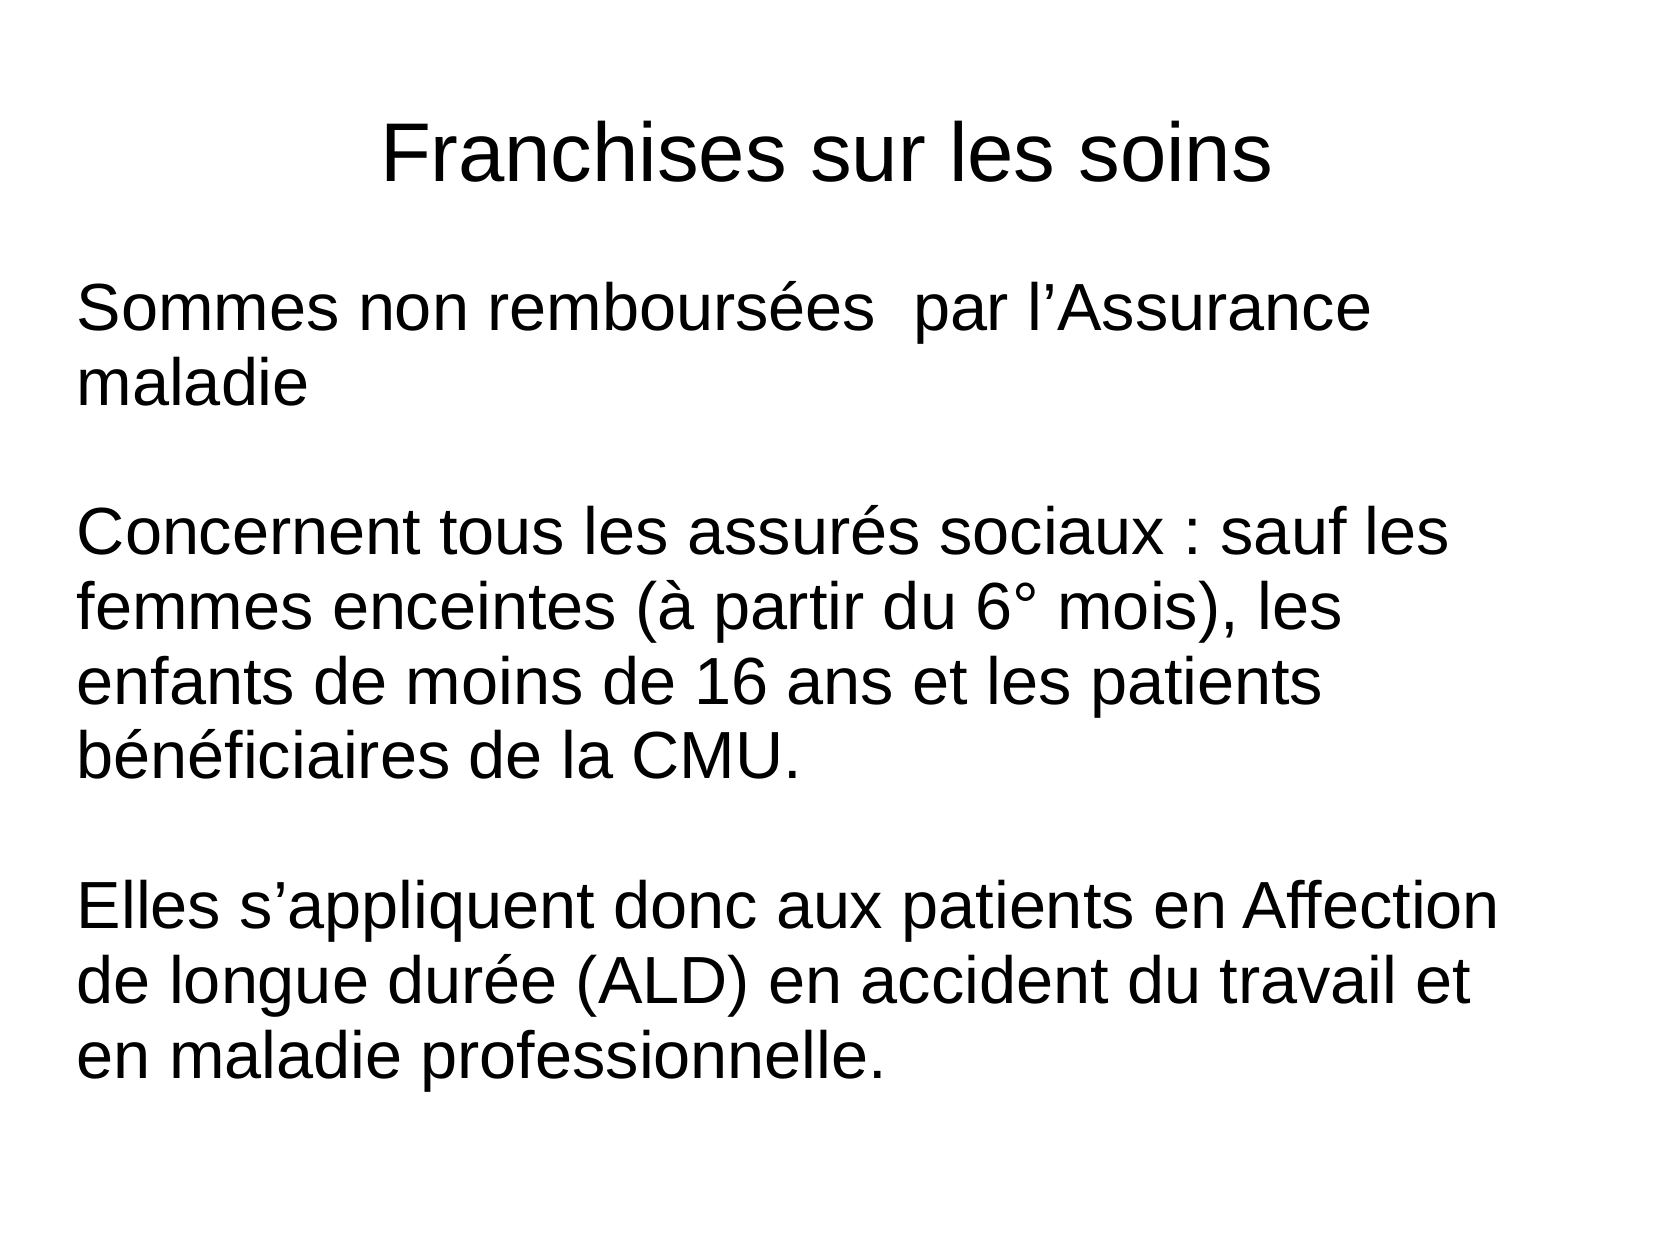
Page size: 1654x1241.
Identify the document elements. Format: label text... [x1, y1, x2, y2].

subtitle Sommes non remboursées par l’Assurance maladie Concernent tous les assurés sociaux : sauf les femmes enceintes (à partir du 6° mois), les enfants de moins de 16 ans et les patients bénéficiaires de la CMU. Elles s’appliquent donc aux patients en Affection de longue durée (ALD) en accident du travail et en maladie professionnelle. [76, 120, 1565, 1241]
title Franchises sur les soins [82, 49, 1571, 257]
